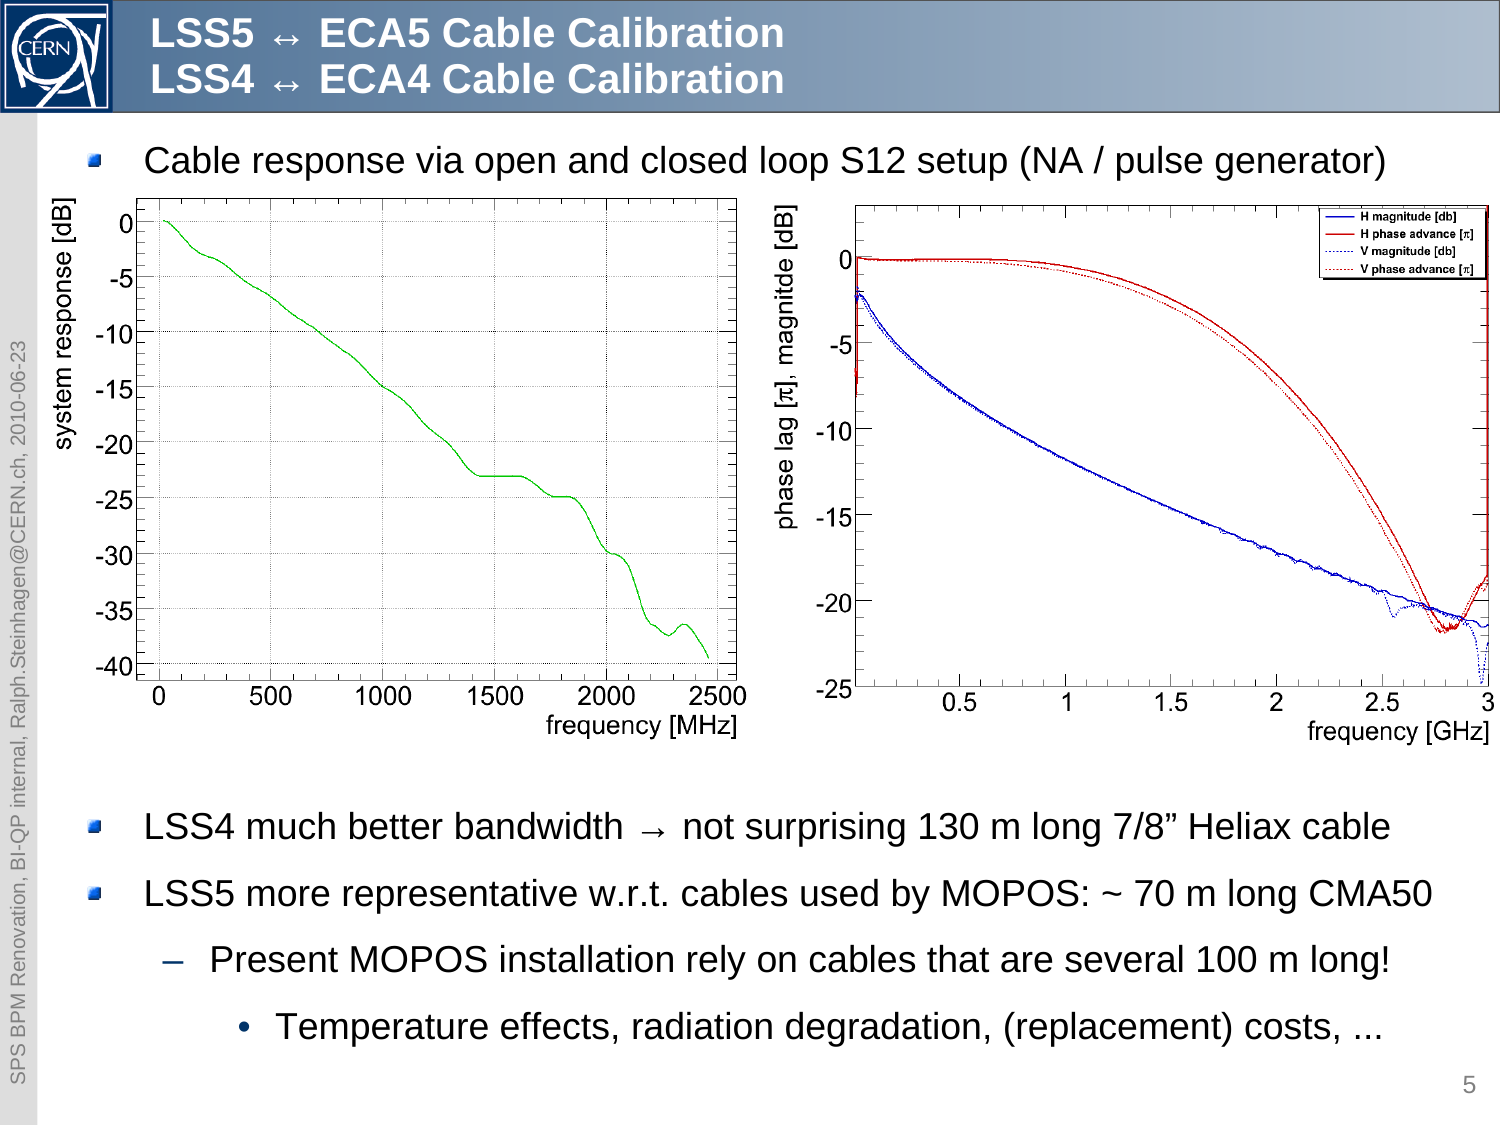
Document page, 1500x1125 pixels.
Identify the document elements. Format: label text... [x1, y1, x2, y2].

picture [44, 187, 1500, 753]
picture [0, 0, 113, 113]
title LSS5 ↔ ECA5 Cable Calibration LSS4 ↔ ECA4 Cable Calibration [150, 7, 1201, 106]
list Cable response via open and closed loop S12 setup (NA / pulse generator) LSS4 much better bandwidth → not surprising 130 m long 7/8” Heliax cable LSS5 more representative w.r.t. cables used by MOPOS: ~ 70 m long CMA50 Present MOPOS installation rely on cables that are several 100 m long! Temperature effects, radiation degradation, (replacement) costs, ... [87, 137, 1438, 194]
list Cable response via open and closed loop S12 setup (NA / pulse generator) LSS4 much better bandwidth → not surprising 130 m long 7/8” Heliax cable LSS5 more representative w.r.t. cables used by MOPOS: ~ 70 m long CMA50 Present MOPOS installation rely on cables that are several 100 m long! Temperature effects, radiation degradation, (replacement) costs, ... [87, 747, 1438, 1048]
